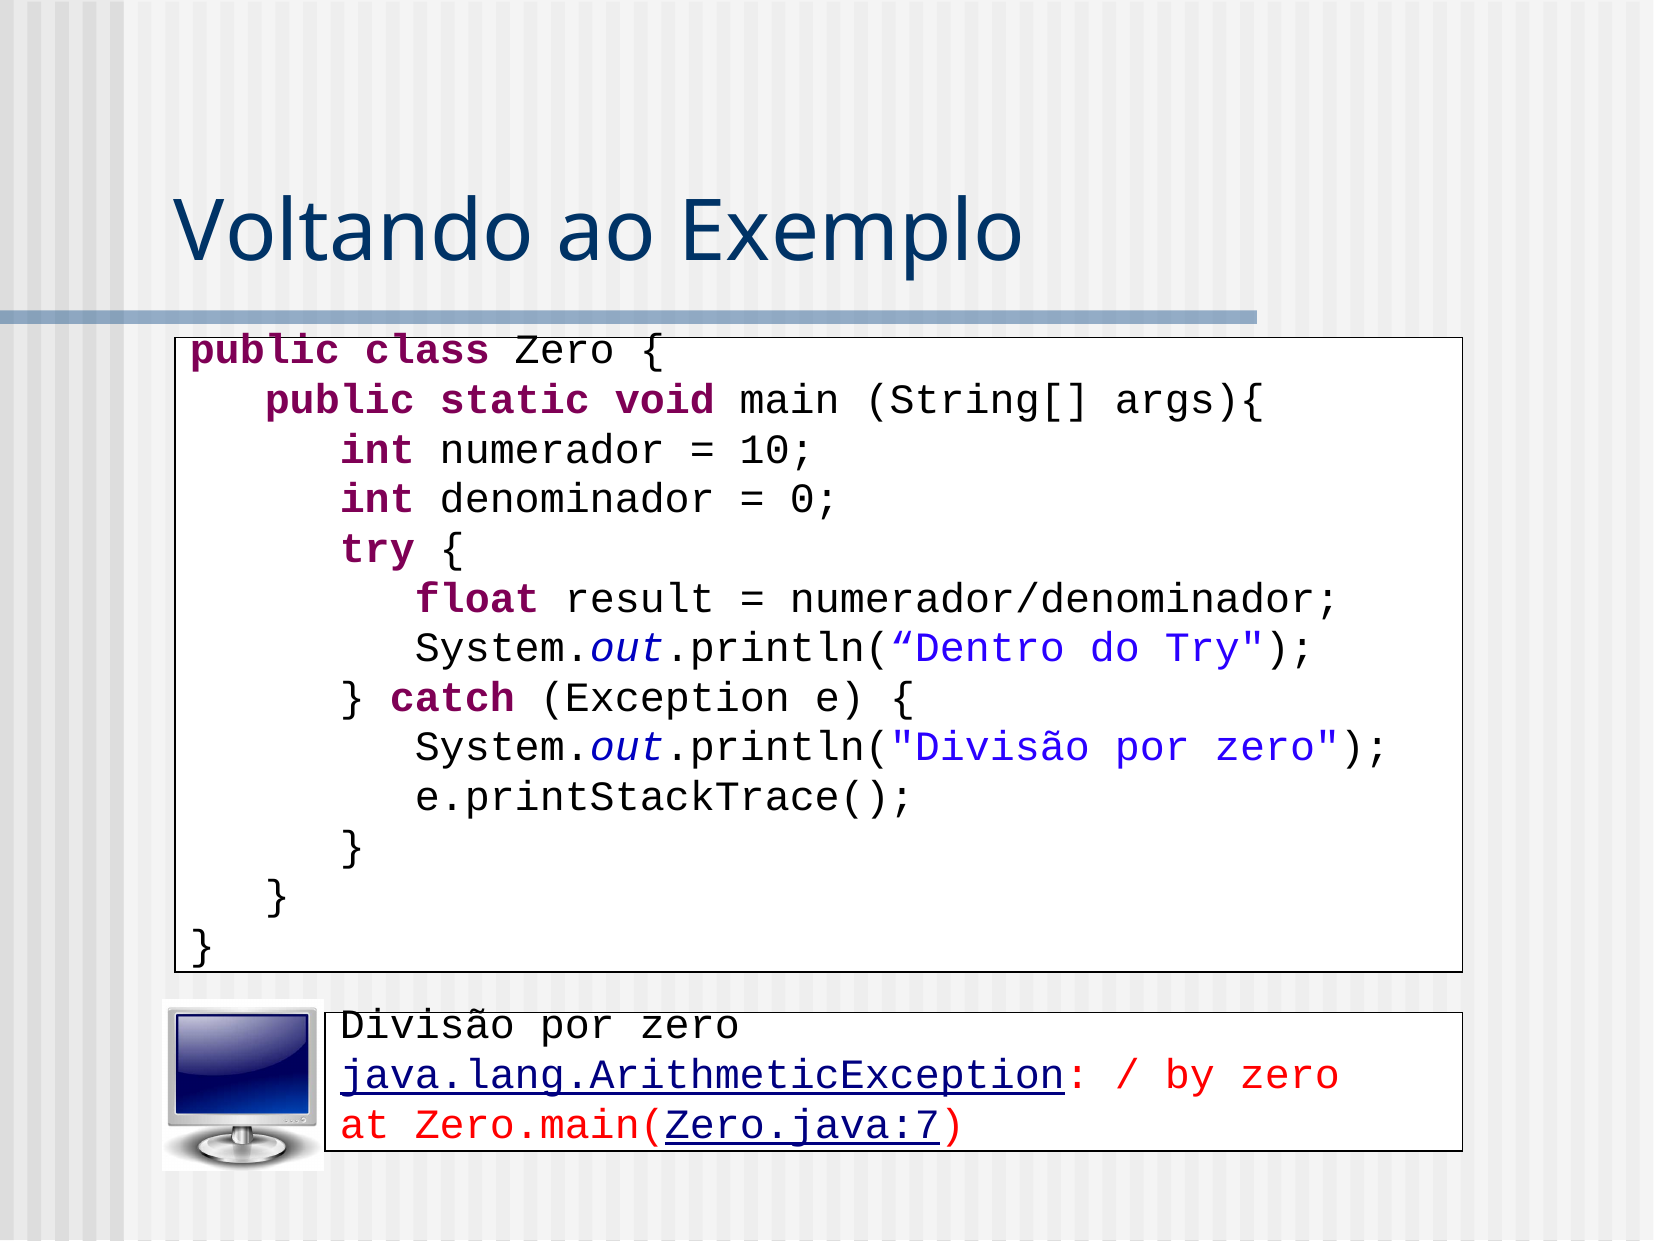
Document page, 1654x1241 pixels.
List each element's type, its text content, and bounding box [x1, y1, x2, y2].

text_box public class Zero { public static void main (String[] args){ int numerador = 10; int denominador = 0; try { float result = numerador/denominador; System.out.println(“Dentro do Try"); } catch (Exception e) { System.out.println("Divisão por zero"); e.printStackTrace(); } } } [174, 337, 1463, 972]
picture [162, 999, 324, 1171]
title Voltando ao Exemplo [157, 174, 1634, 294]
text_box Divisão por zero java.lang.ArithmeticException: / by zero at Zero.main(Zero.java:7) [324, 1012, 1463, 1151]
